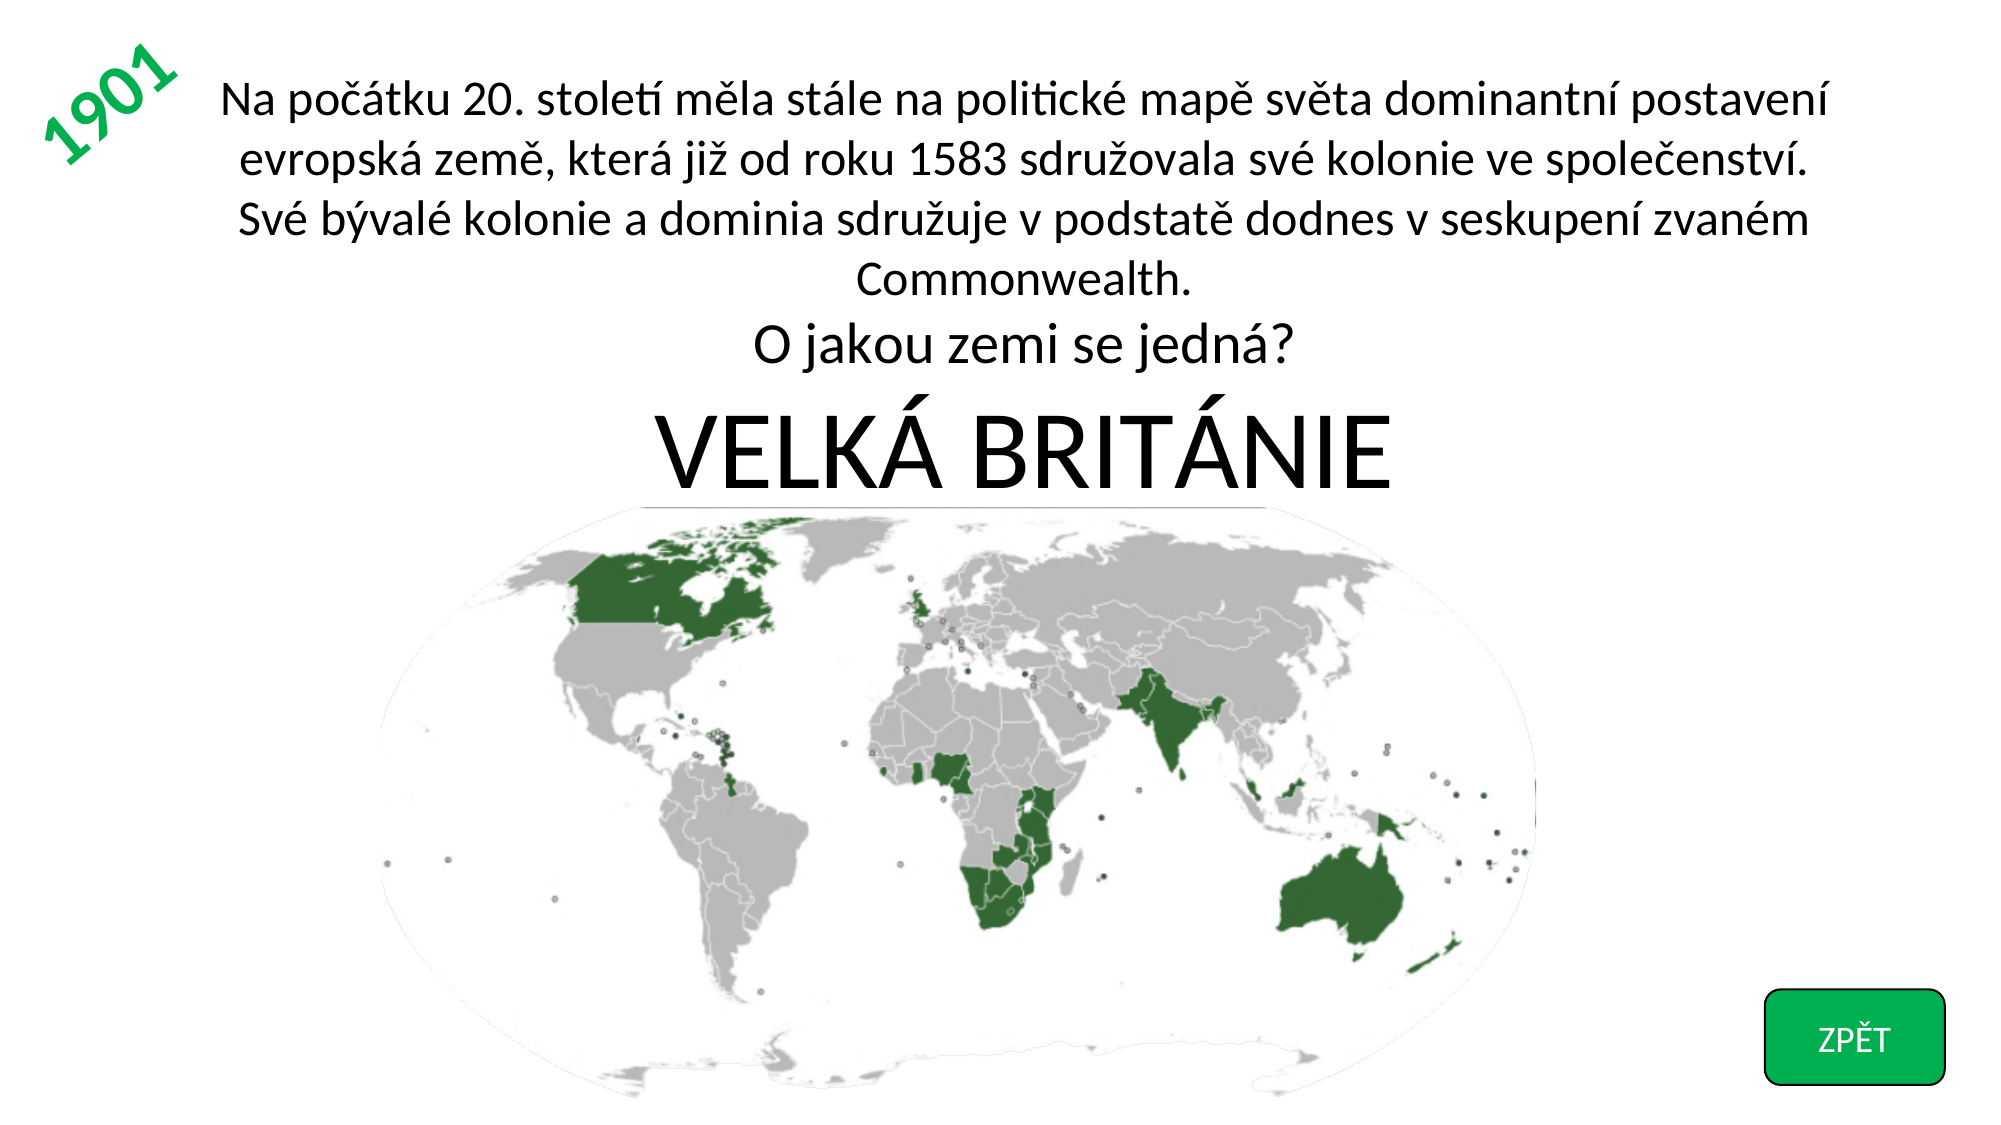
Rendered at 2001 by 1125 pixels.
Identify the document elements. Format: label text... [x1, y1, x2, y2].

text_box ZPĚT [1764, 989, 1945, 1085]
picture [380, 506, 1537, 1100]
text_box VELKÁ BRITÁNIE [639, 368, 1411, 506]
text_box Na počátku 20. století měla stále na politické mapě světa dominantní postavení evropská země, která již od roku 1583 sdružovala své kolonie ve společenství. Své bývalé kolonie a dominia sdružuje v podstatě dodnes v seskupení zvaném Commonwealth. O jakou zemi se jedná? [195, 57, 1855, 384]
text_box 1901 [0, 1, 195, 199]
